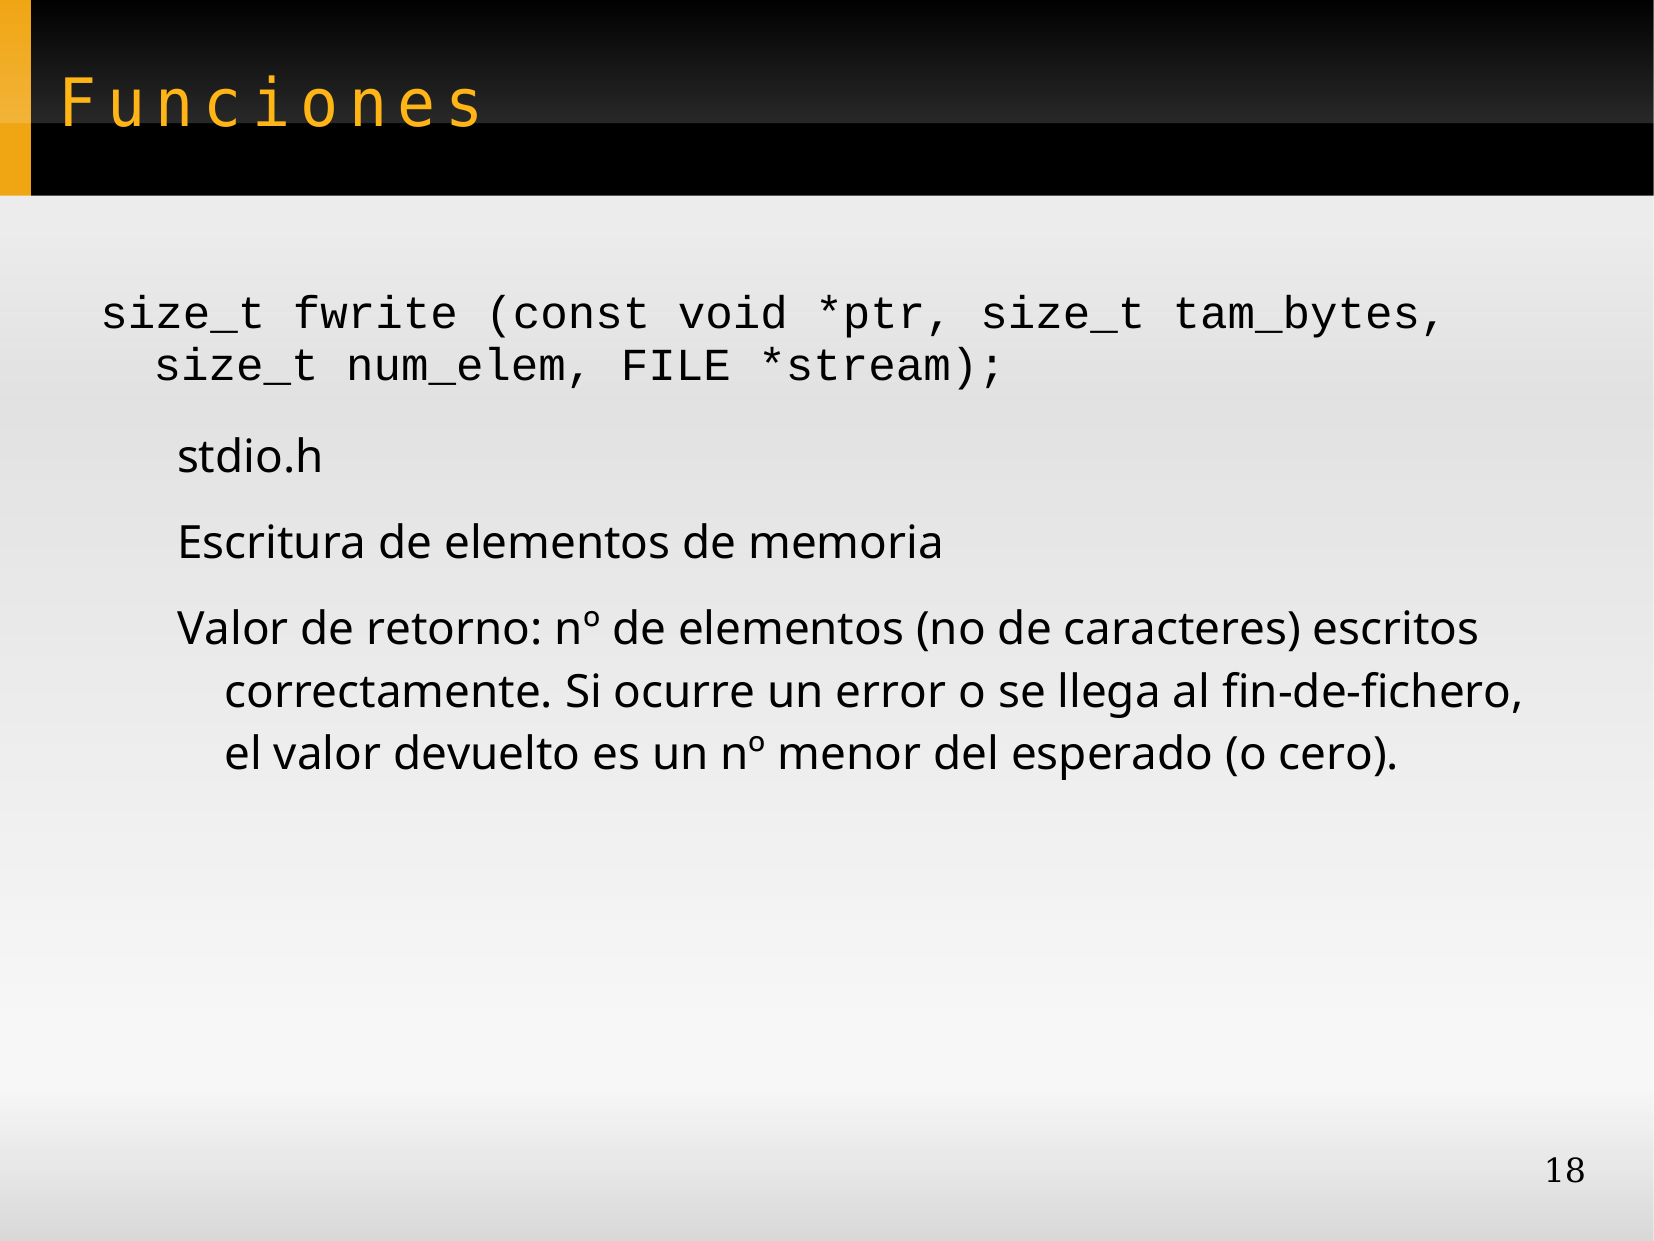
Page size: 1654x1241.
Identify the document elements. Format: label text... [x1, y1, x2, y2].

title Funciones [59, 29, 1506, 178]
picture [0, 0, 1654, 1241]
list size_t fwrite (const void *ptr, size_t tam_bytes, size_t num_elem, FILE *stream); stdio.h Escritura de elementos de memoria Valor de retorno: nº de elementos (no de caracteres) escritos correctamente. Si ocurre un error o se llega al fin-de-fichero, el valor devuelto es un nº menor del esperado (o cero). [82, 290, 1571, 747]
